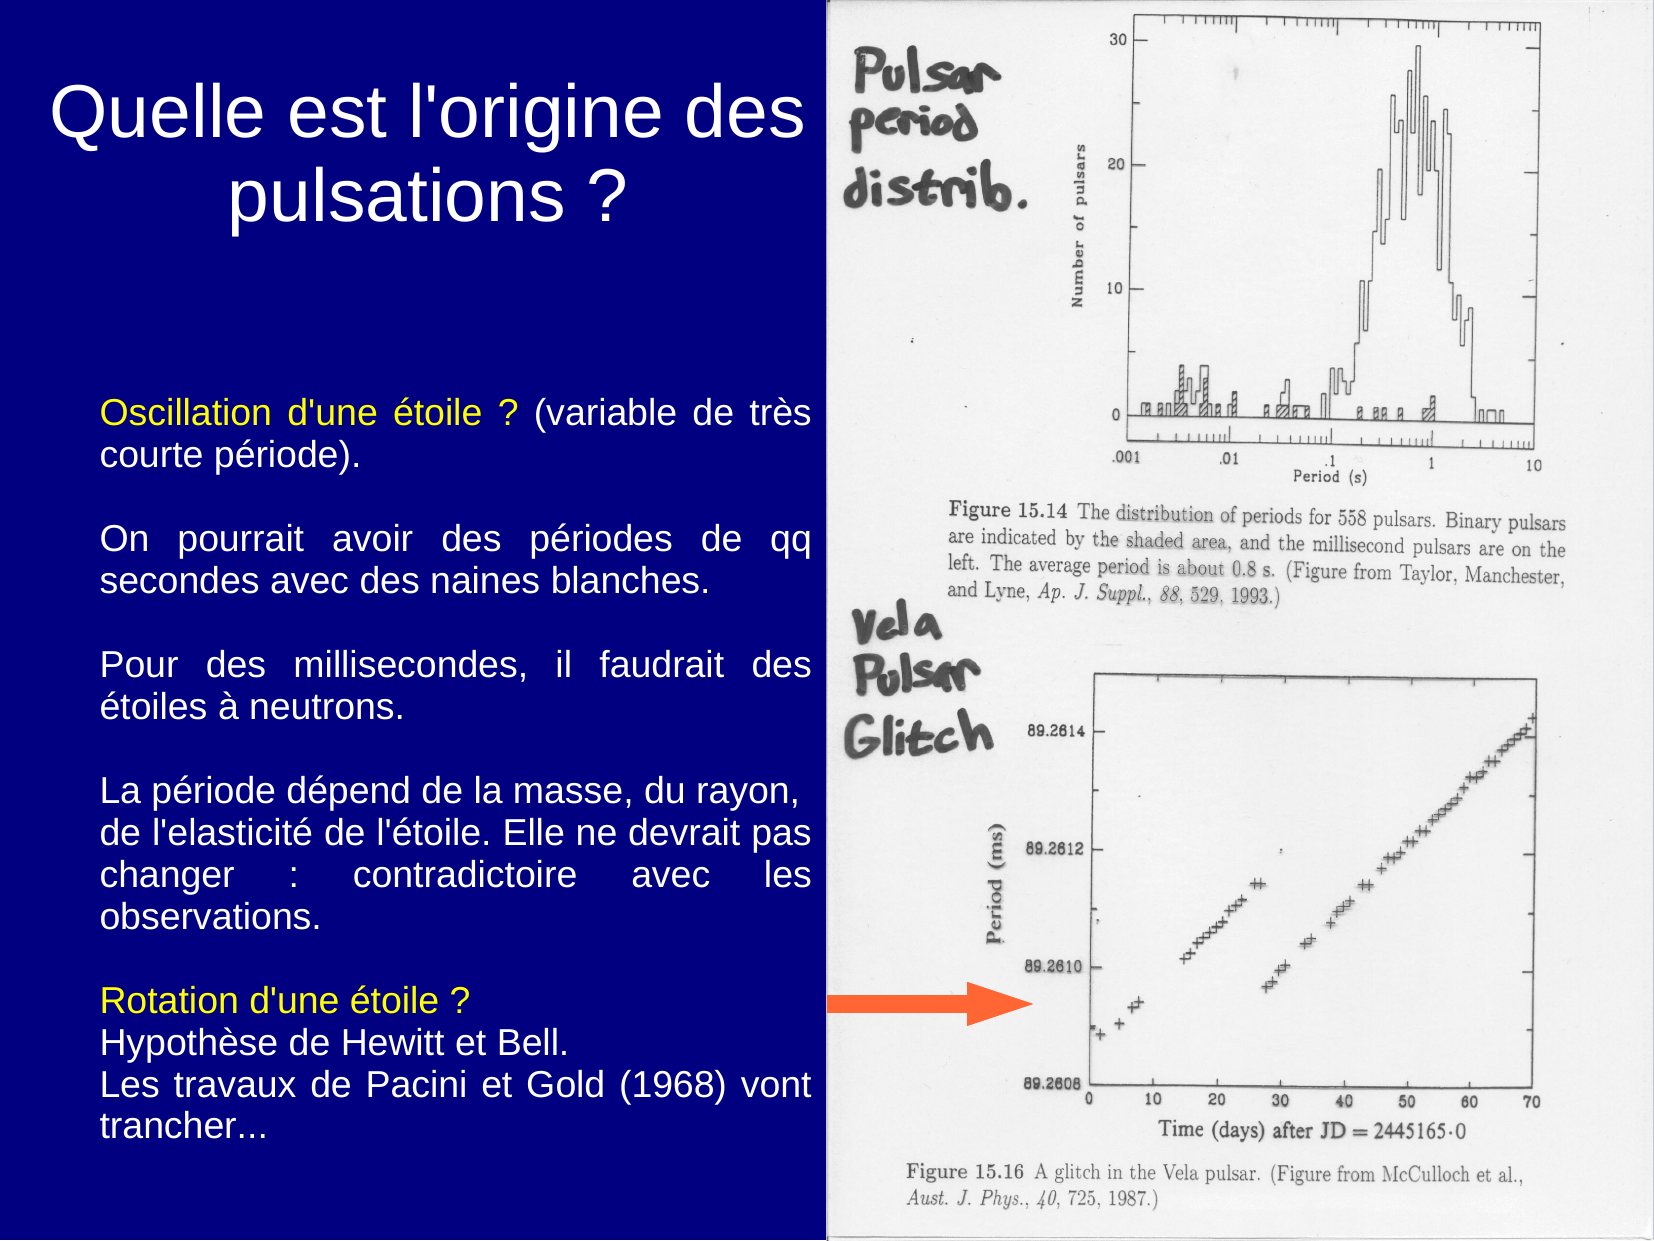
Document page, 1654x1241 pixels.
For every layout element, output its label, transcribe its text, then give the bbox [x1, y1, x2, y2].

text_box Oscillation d'une étoile ? (variable de très courte période). On pourrait avoir des périodes de qq secondes avec des naines blanches. Pour des millisecondes, il faudrait des étoiles à neutrons. La période dépend de la masse, du rayon, de l'elasticité de l'étoile. Elle ne devrait pas changer : contradictoire avec les observations. Rotation d'une étoile ? Hypothèse de Hewitt et Bell. Les travaux de Pacini et Gold (1968) vont trancher... [84, 383, 826, 1240]
title Quelle est l'origine des pulsations ? [29, 49, 826, 257]
picture [826, 0, 1654, 1241]
